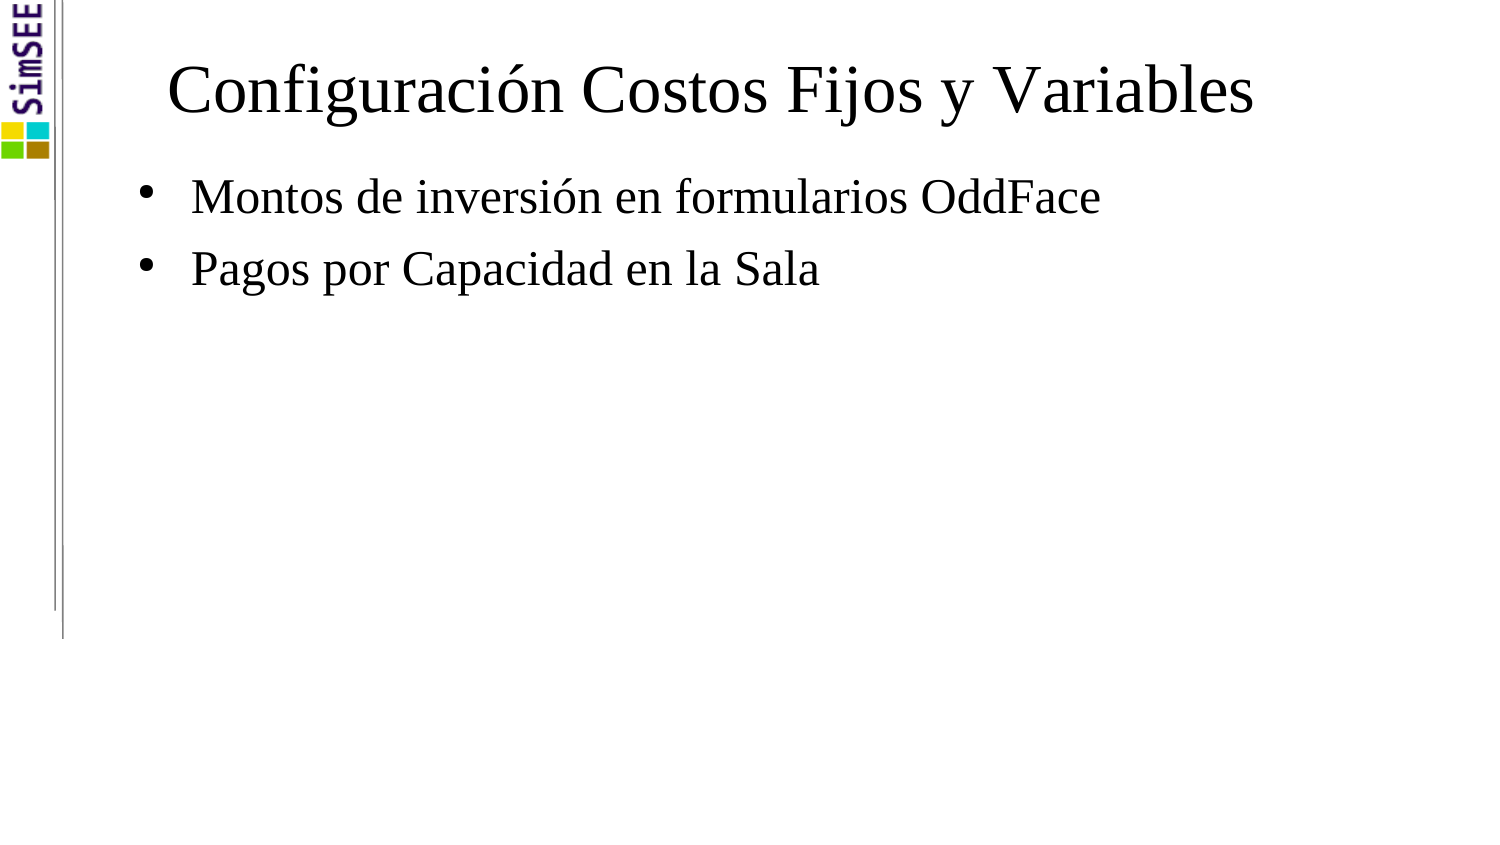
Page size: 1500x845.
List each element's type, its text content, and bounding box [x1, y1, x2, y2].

picture [0, 121, 51, 160]
title Configuración Costos Fijos y Variables [75, 15, 1350, 156]
list Montos de inversión en formularios OddFace Pagos por Capacidad en la Sala [105, 155, 1381, 332]
picture [0, 3, 52, 116]
